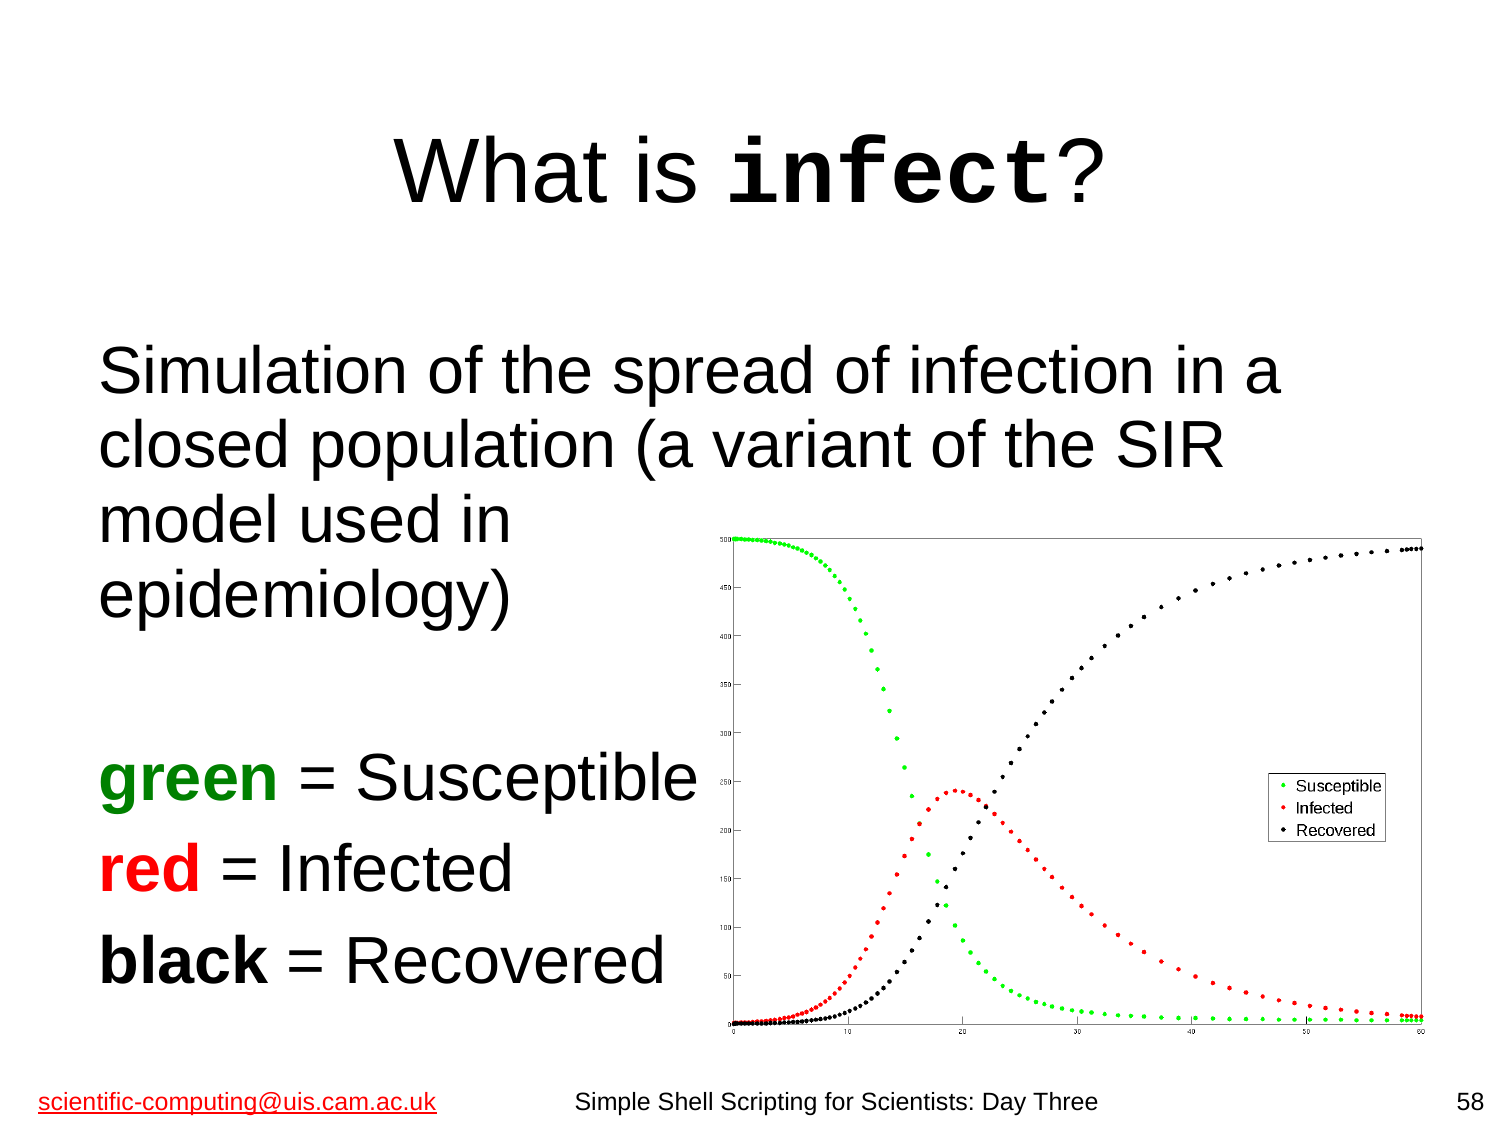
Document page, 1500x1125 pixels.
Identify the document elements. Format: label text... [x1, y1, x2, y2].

list Simulation of the spread of infection in a closed population (a variant of the SIR model used in epidemiology) green = Susceptible red = Infected black = Recovered [83, 324, 1417, 1006]
title What is infect? [53, 112, 1447, 238]
picture [618, 494, 1500, 1089]
